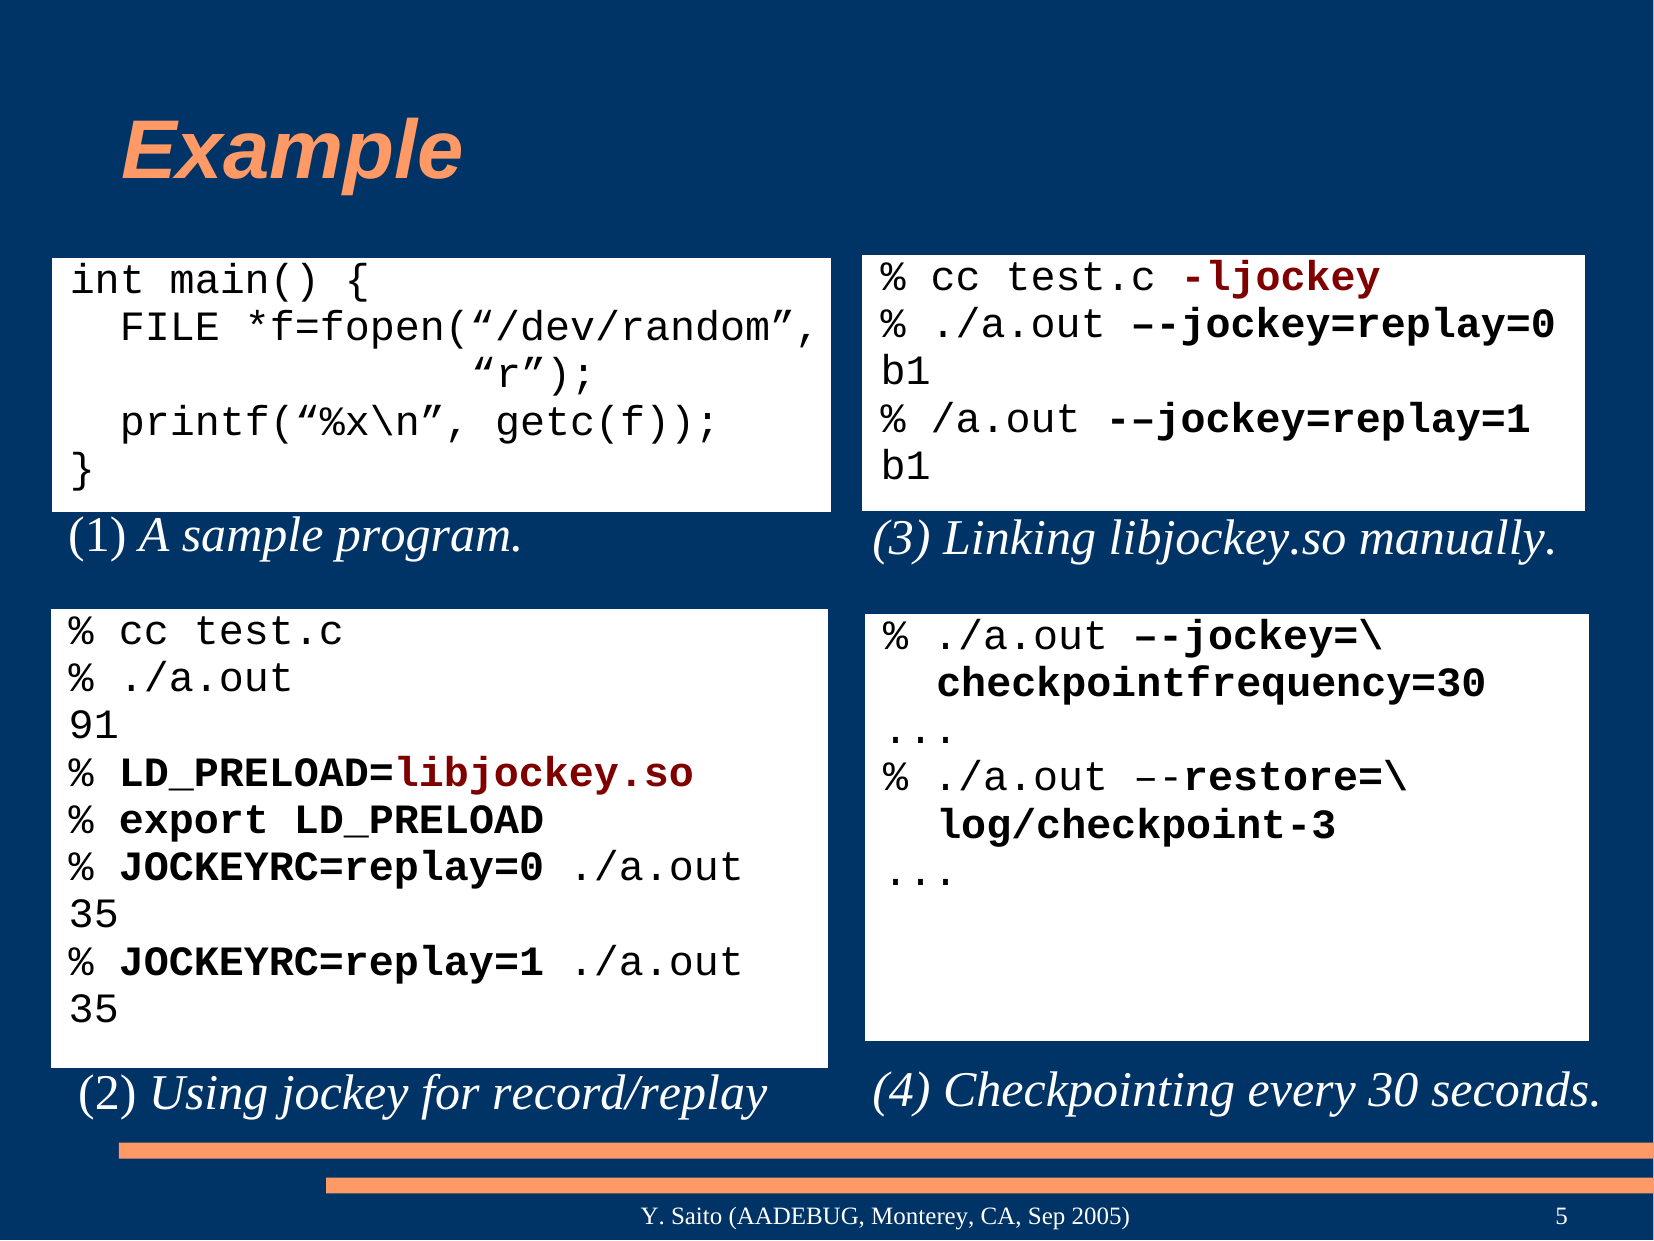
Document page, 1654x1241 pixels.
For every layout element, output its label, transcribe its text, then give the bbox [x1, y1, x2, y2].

list % ./a.out –-jockey=\ checkpointfrequency=30 ... % ./a.out –-restore=\ log/checkpoint-3 ... [865, 614, 1589, 1041]
list % cc test.c % ./a.out 91 % LD_PRELOAD=libjockey.so % export LD_PRELOAD % JOCKEYRC=replay=0 ./a.out 35 % JOCKEYRC=replay=1 ./a.out 35 [51, 609, 828, 1068]
title Example [121, 46, 1534, 254]
text_box (4) Checkpointing every 30 seconds. [872, 1061, 1603, 1132]
text_box (3) Linking libjockey.so manually. [872, 510, 1559, 581]
text_box (1) A sample program. [68, 506, 576, 578]
list int main() { FILE *f=fopen(“/dev/random”, “r”); printf(“%x\n”, getc(f)); } [52, 258, 831, 512]
text_box (2) Using jockey for record/replay [78, 1065, 769, 1137]
list % cc test.c -ljockey % ./a.out –-jockey=replay=0 b1 % /a.out -–jockey=replay=1 b1 [862, 255, 1585, 511]
